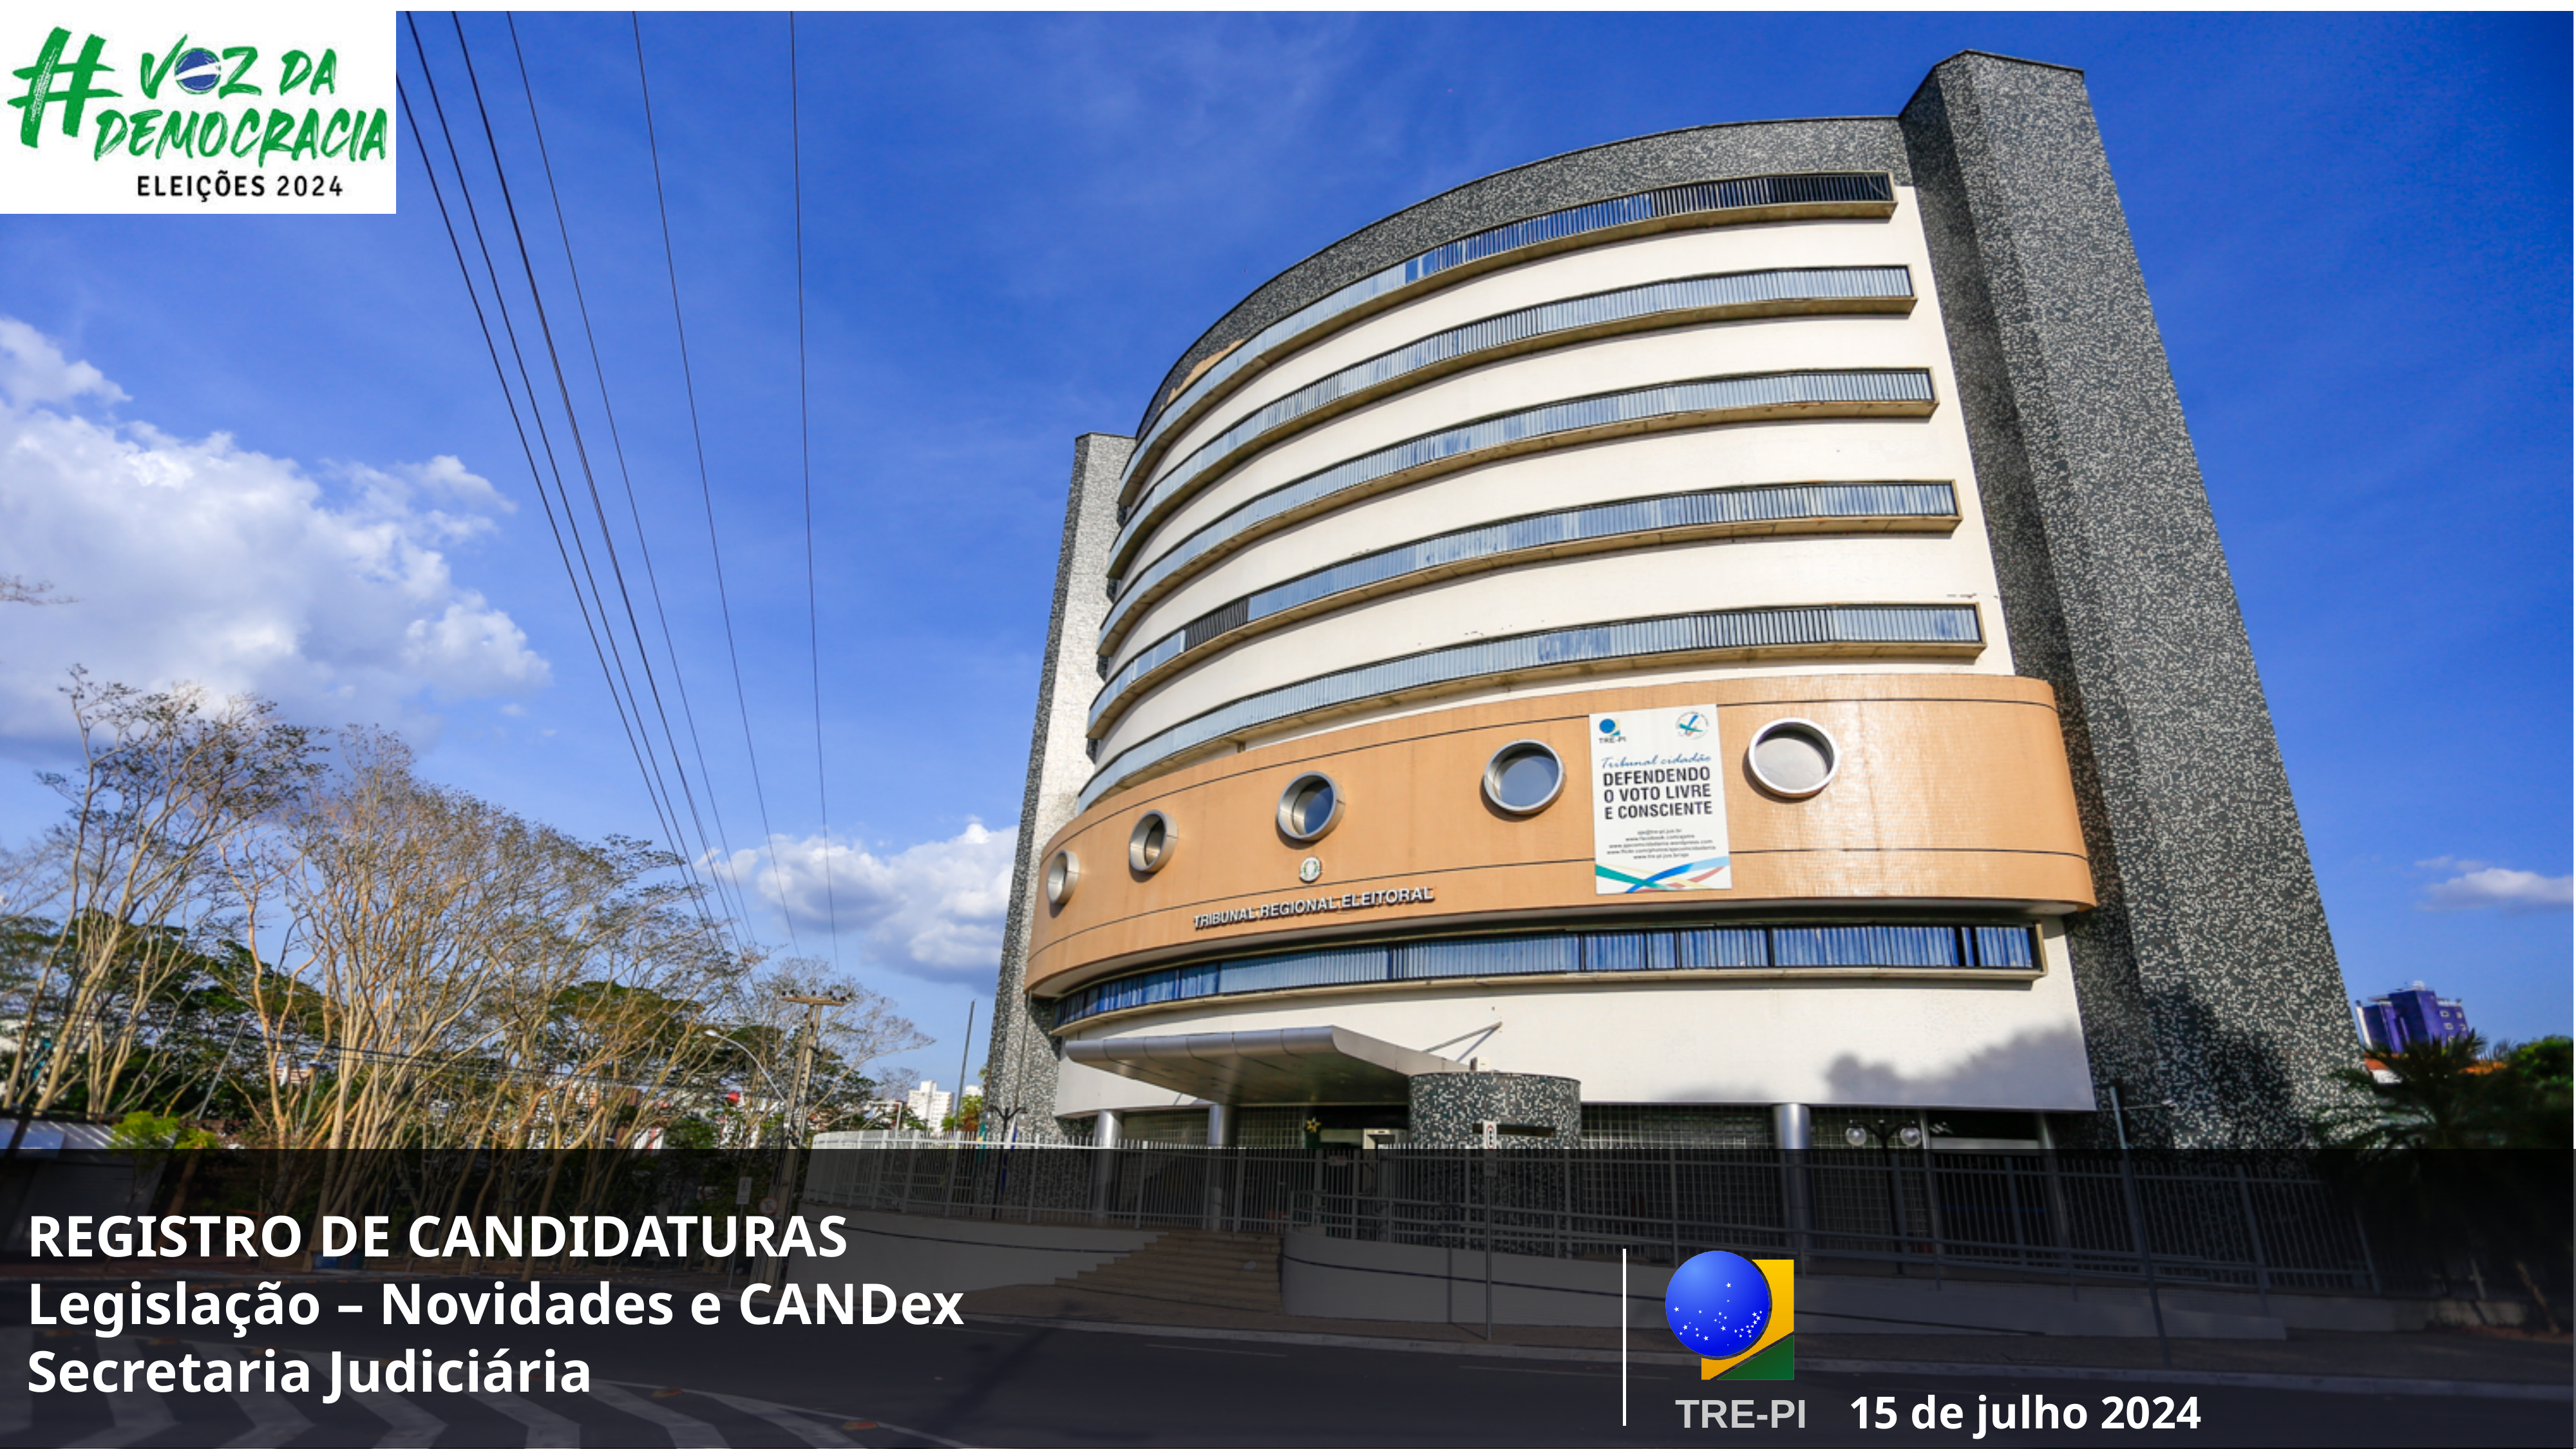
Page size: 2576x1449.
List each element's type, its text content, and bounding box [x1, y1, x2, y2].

list 15 de julho 2024 [1843, 1379, 2367, 1449]
picture [0, 0, 2574, 1149]
text_box TRE-PI [1658, 1383, 1825, 1449]
picture [1661, 1251, 1814, 1383]
title REGISTRO DE CANDIDATURAS Legislação – Novidades e CANDex Secretaria Judiciária [21, 1176, 1588, 1427]
text_box [0, 1149, 2576, 1448]
